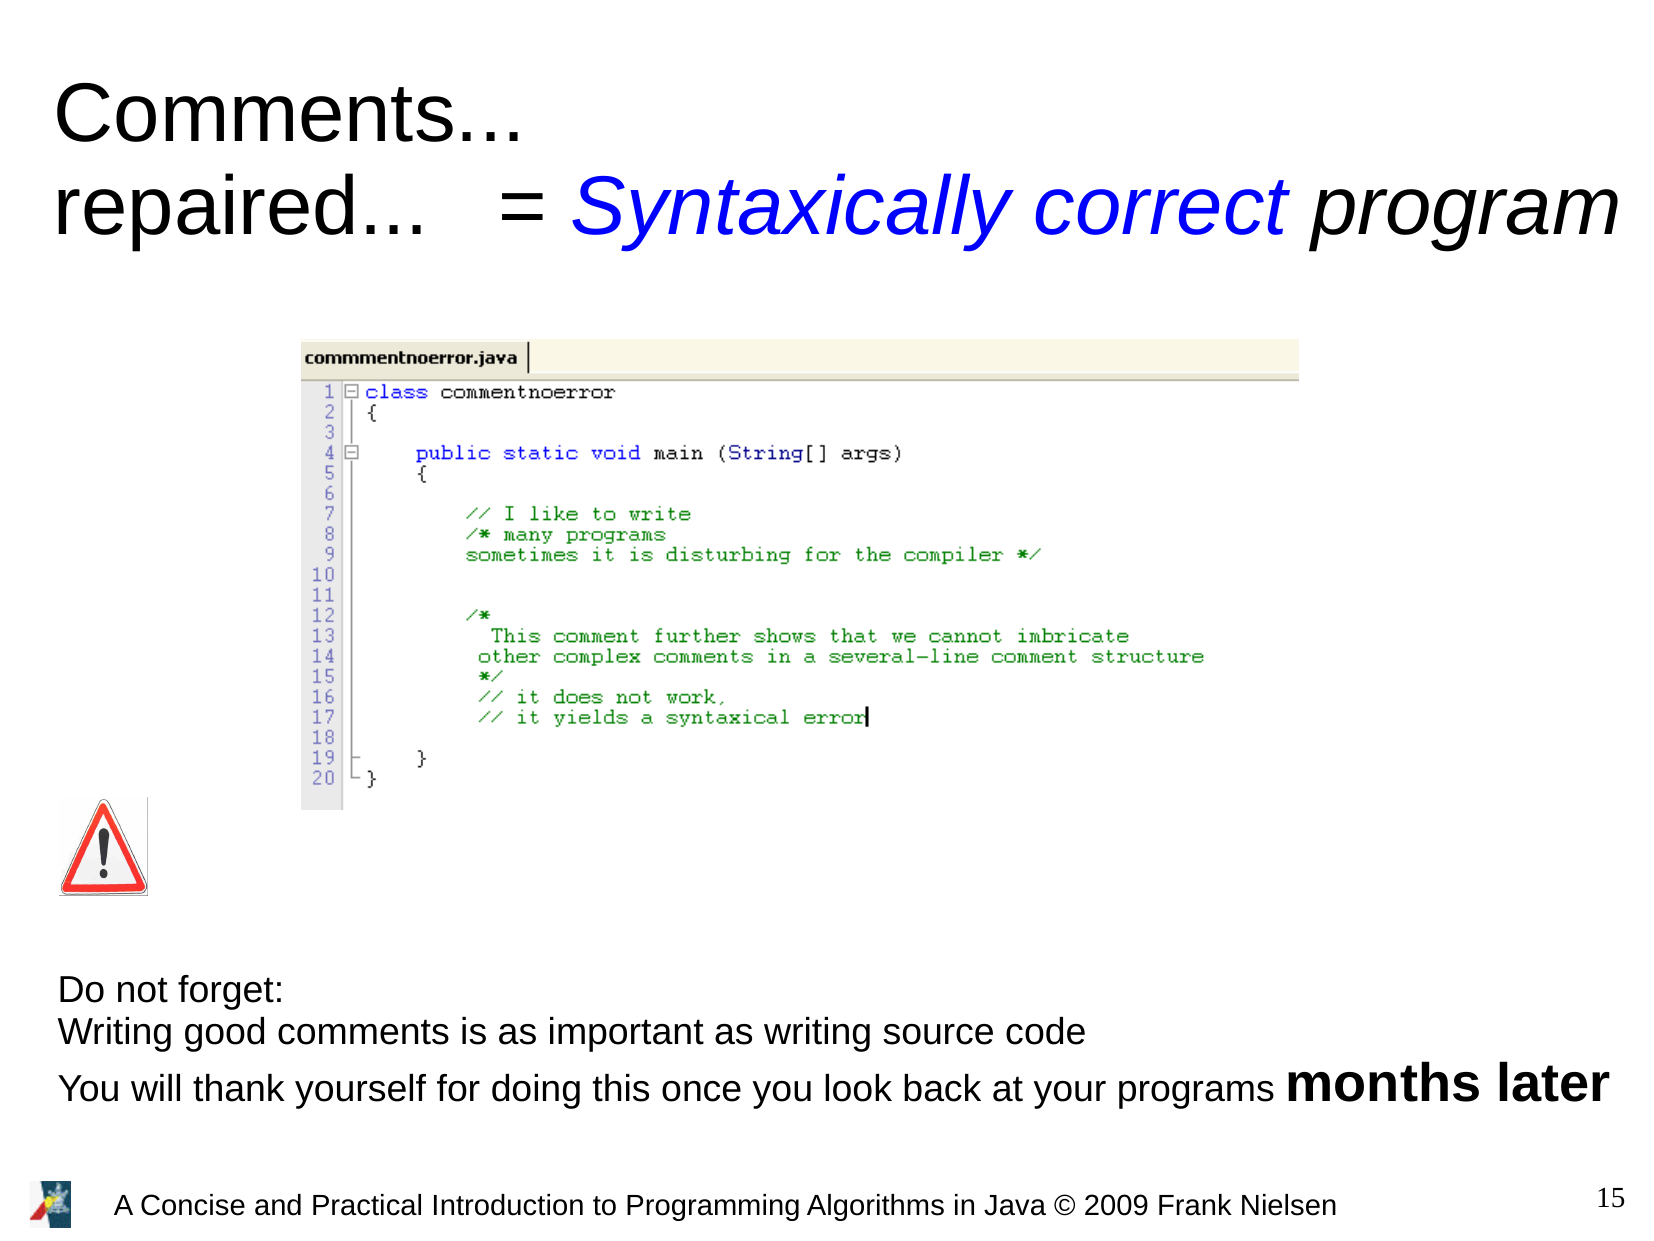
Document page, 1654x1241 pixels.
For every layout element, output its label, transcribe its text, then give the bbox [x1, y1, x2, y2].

text_box Do not forget: Writing good comments is as important as writing source code You will thank yourself for doing this once you look back at your programs months later [42, 961, 1625, 1123]
text_box Comments... repaired... = Syntaxically correct program [39, 59, 1637, 260]
picture [29, 1181, 71, 1228]
picture [59, 797, 148, 896]
picture [301, 339, 1299, 810]
